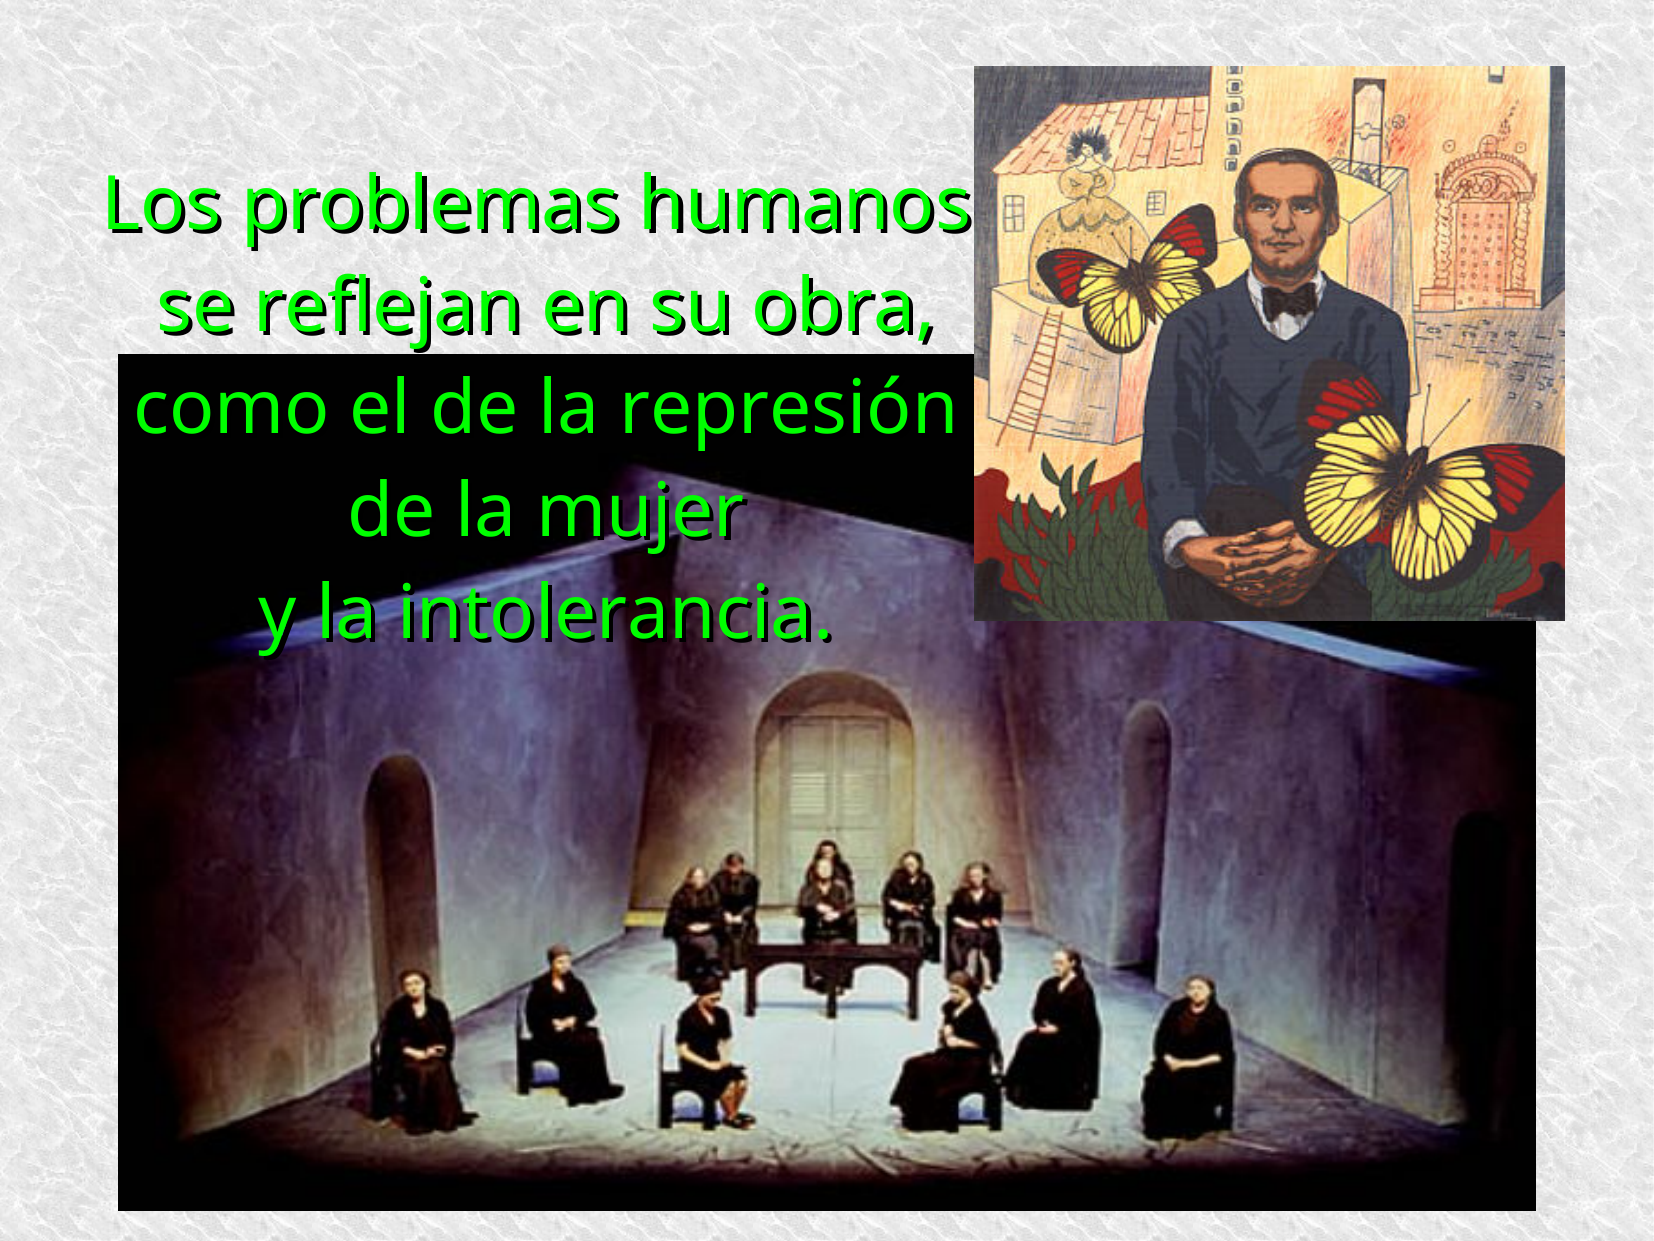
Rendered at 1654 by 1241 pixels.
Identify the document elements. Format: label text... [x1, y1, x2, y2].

picture [0, 0, 1654, 1241]
text_box Los problemas humanos se reflejan en su obra, como el de la represión de la mujer y la intolerancia. [29, 141, 1063, 680]
text_box [147, 29, 1565, 101]
text_box [32, 561, 1480, 662]
